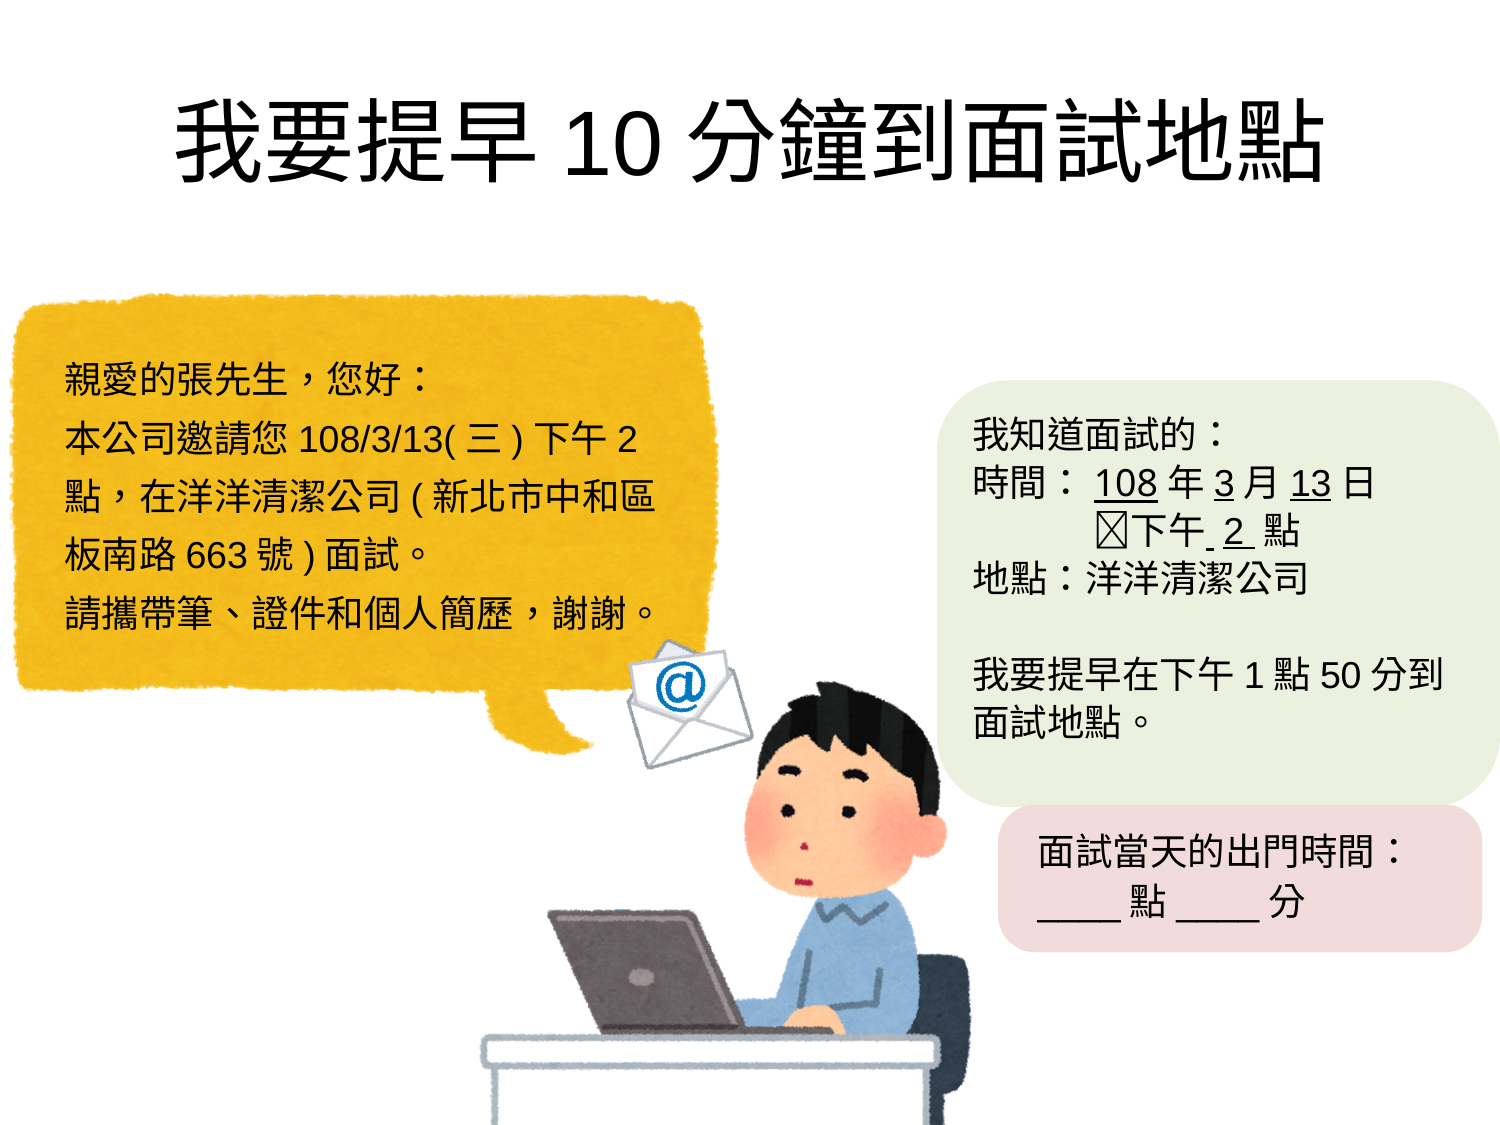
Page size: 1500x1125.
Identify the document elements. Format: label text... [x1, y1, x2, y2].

text_box 面試當天的出門時間： ____點____分 [1002, 804, 1483, 953]
text_box 親愛的張先生，您好： 本公司邀請您108/3/13(三)下午2點，在洋洋清潔公司(新北市中和區板南路663號)面試。 請攜帶筆、證件和個人簡歷，謝謝。 [49, 335, 685, 643]
title 我要提早10分鐘到面試地點 [75, 45, 1425, 233]
picture [1, 290, 1002, 1125]
text_box 我知道面試的： 時間：108年3月13日 下午 2 點 地點：洋洋清潔公司 我要提早在下午1點50分到面試地點。 [936, 380, 1500, 808]
